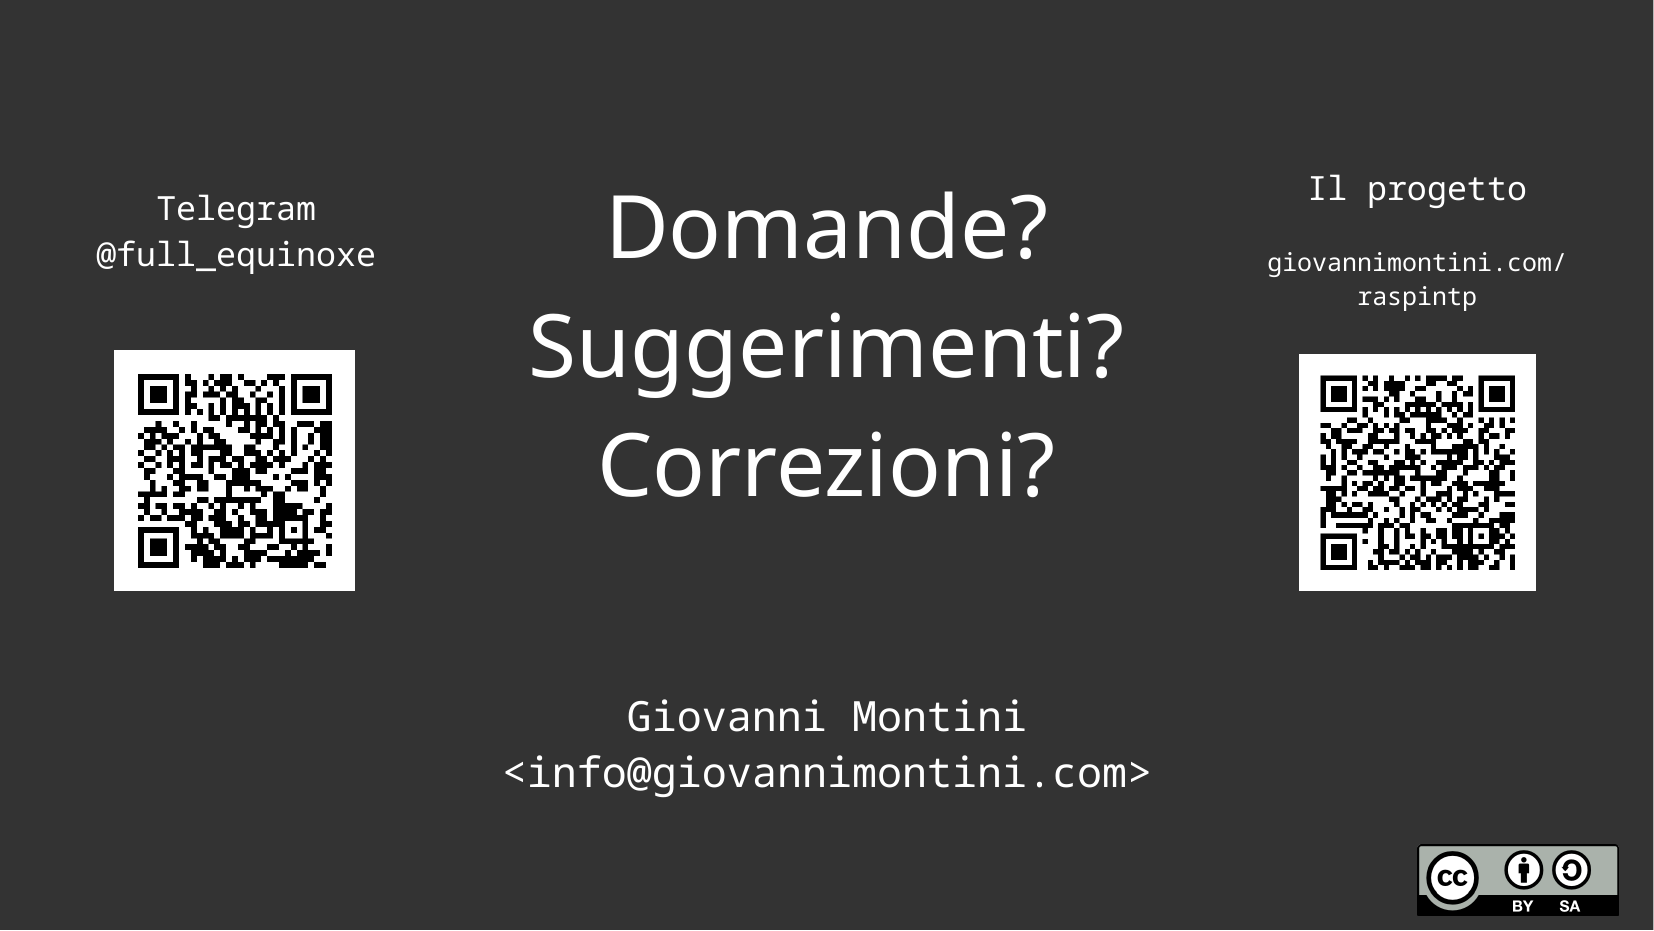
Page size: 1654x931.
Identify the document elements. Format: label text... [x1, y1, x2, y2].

text_box Domande? Suggerimenti? Correzioni? [0, 157, 1654, 473]
picture [1417, 844, 1619, 916]
picture [114, 350, 355, 591]
text_box Telegram @full_equinoxe [59, 177, 414, 296]
text_box Il progetto giovannimontini.com/raspintp [1240, 157, 1595, 303]
picture [1299, 354, 1536, 591]
text_box Giovanni Montini <info@giovannimontini.com> [0, 679, 1654, 827]
